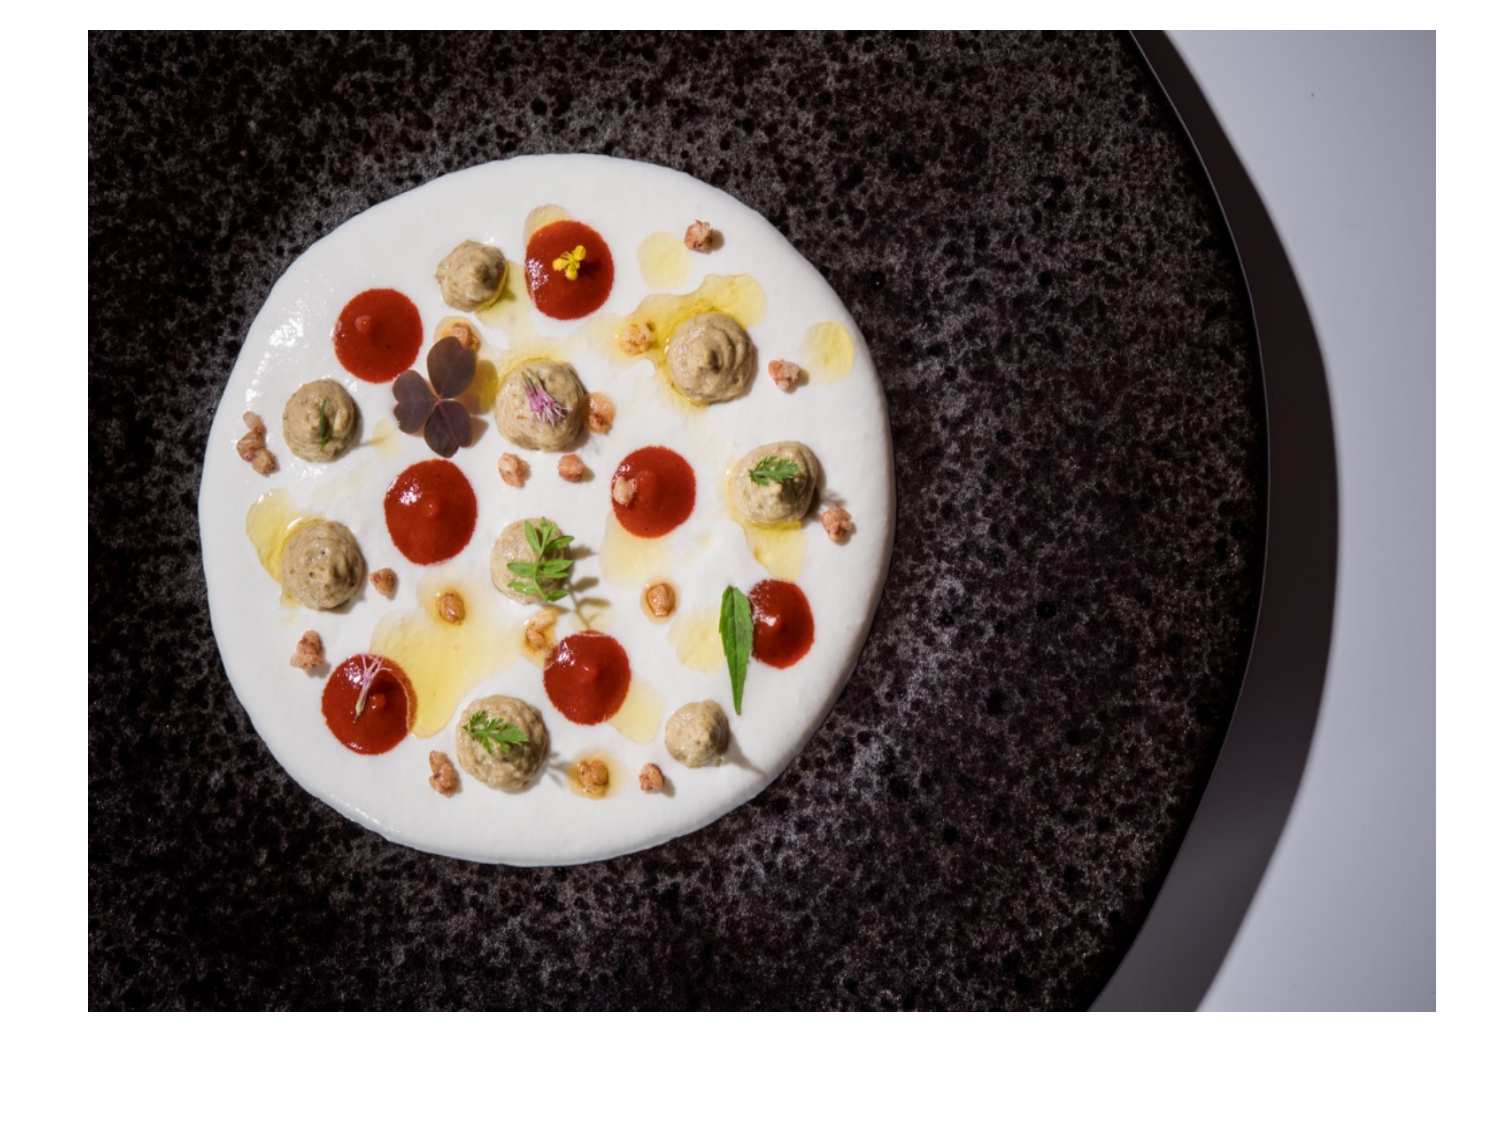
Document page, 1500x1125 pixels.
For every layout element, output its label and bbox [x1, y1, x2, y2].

picture [88, 30, 1436, 1012]
